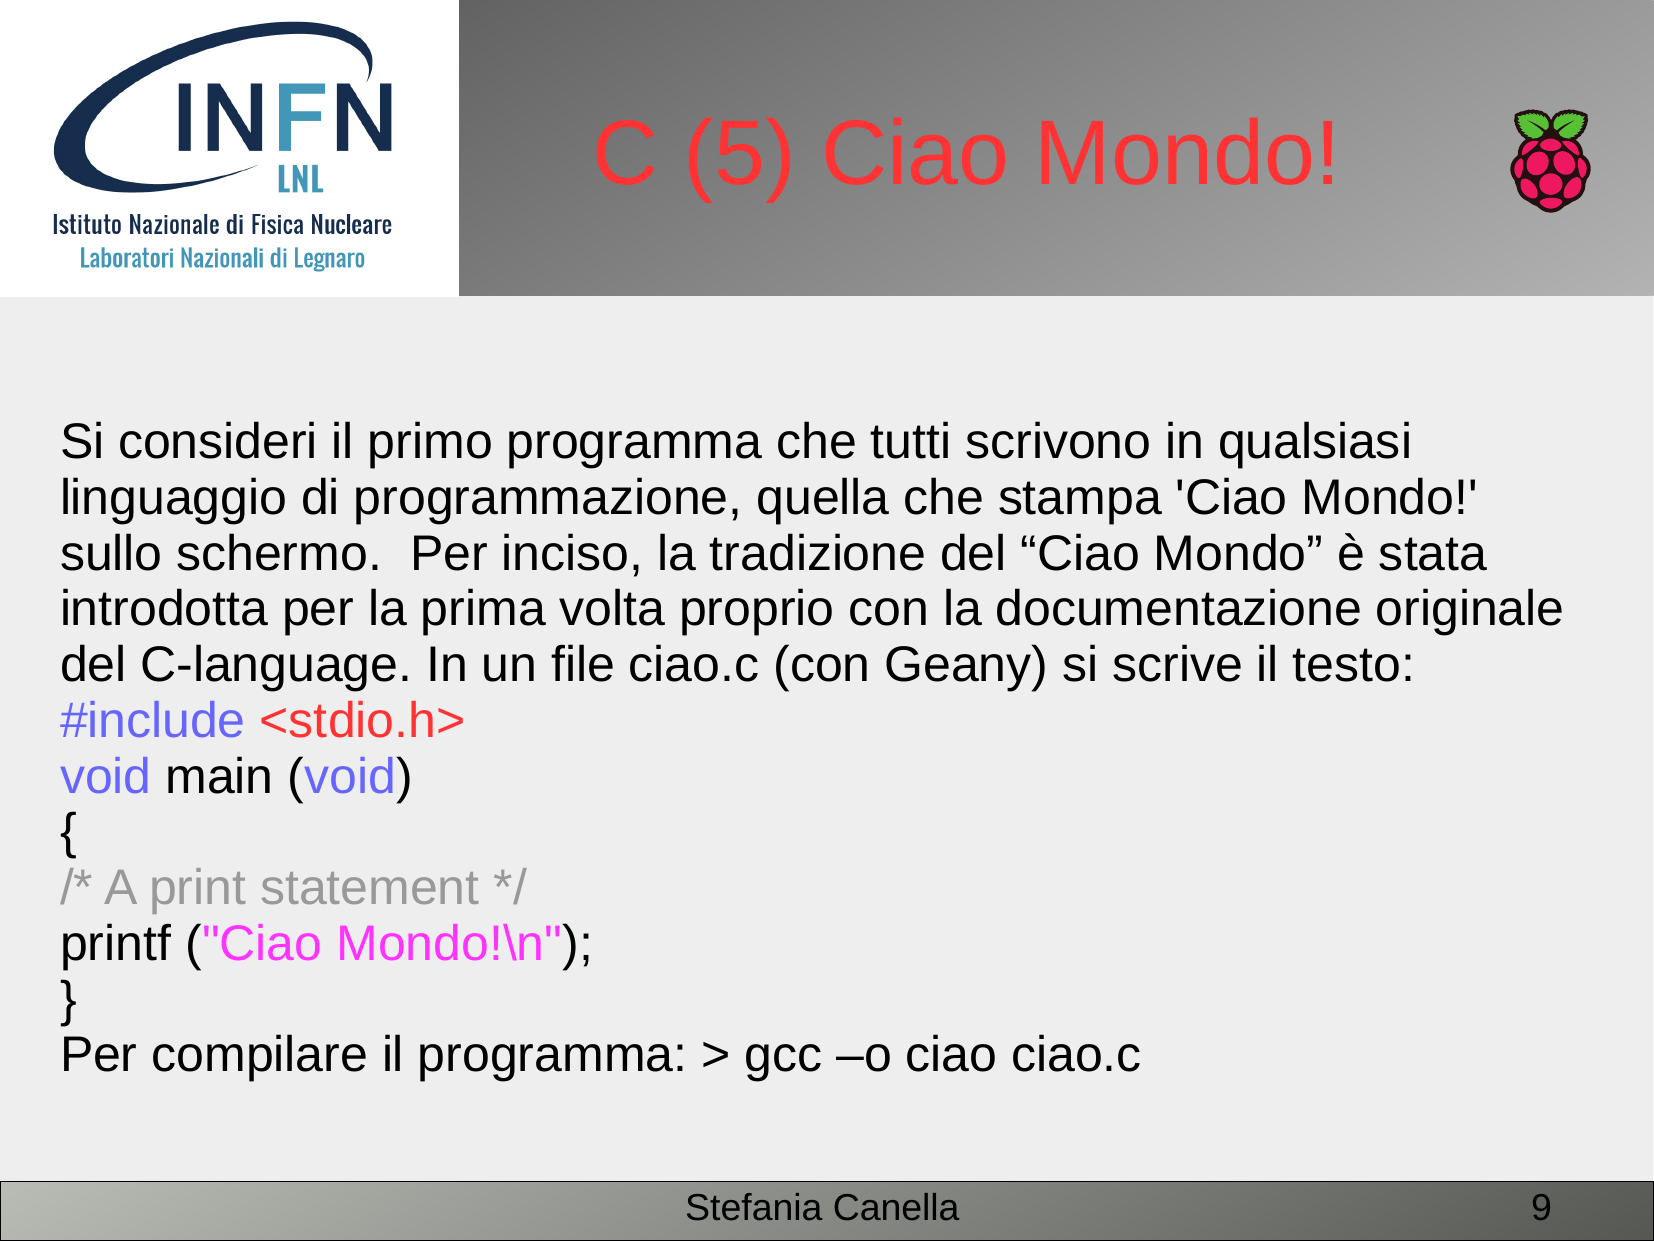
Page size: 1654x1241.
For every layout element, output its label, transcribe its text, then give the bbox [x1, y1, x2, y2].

text_box <number> [1516, 1178, 1654, 1241]
text_box Stefania Canella [670, 1178, 984, 1241]
text_box [984, 1181, 1516, 1241]
picture [0, 0, 459, 297]
text_box [0, 1181, 670, 1241]
text_box [459, 0, 1654, 296]
subtitle Si consideri il primo programma che tutti scrivono in qualsiasi linguaggio di programmazione, quella che stampa 'Ciao Mondo!' sullo schermo. Per inciso, la tradizione del “Ciao Mondo” è stata introdotta per la prima volta proprio con la documentazione originale del C-language. In un file ciao.c (con Geany) si scrive il testo: #include <stdio.h> void main (void) { /* A print statement */ printf ("Ciao Mondo!\n"); } Per compilare il programma: > gcc –o ciao ciao.c [60, 360, 1583, 1136]
title C (5) Ciao Mondo! [459, 49, 1571, 257]
